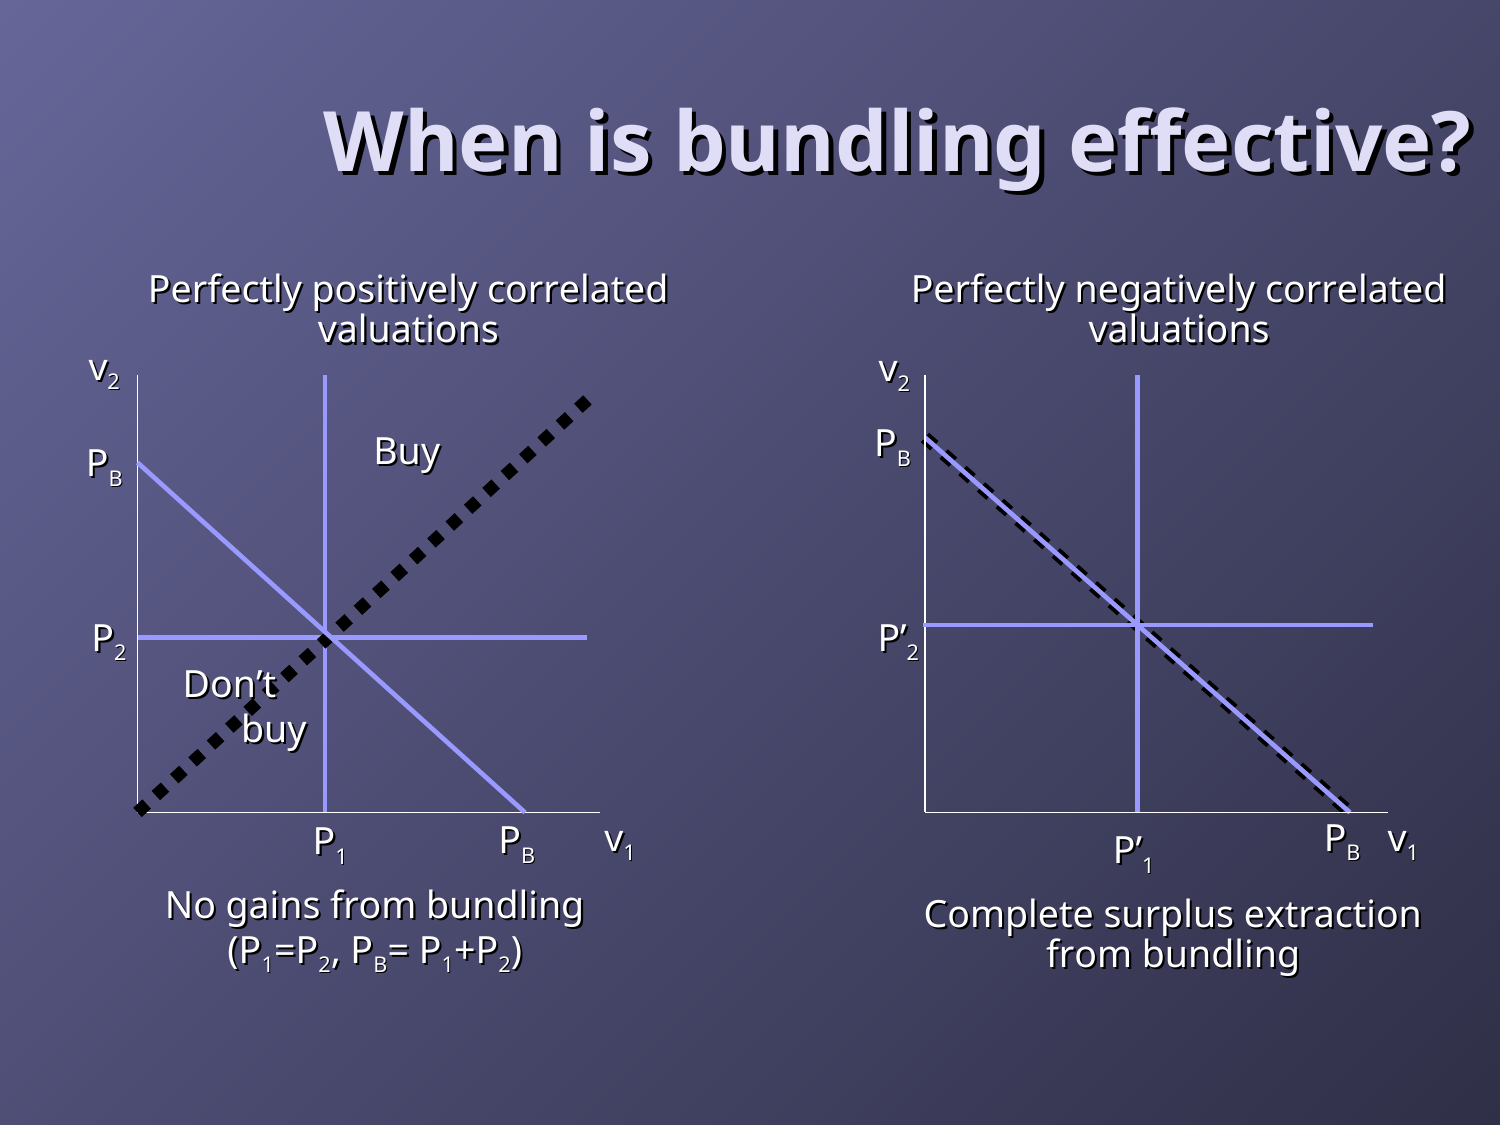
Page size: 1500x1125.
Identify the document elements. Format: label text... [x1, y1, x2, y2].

text_box PB [1308, 813, 1372, 869]
text_box v1 [589, 806, 651, 869]
text_box Perfectly positively correlated valuations [133, 262, 685, 359]
title When is bundling effective? [137, 45, 1488, 233]
text_box No gains from bundling (P1=P2, PB= P1+P2) [150, 878, 600, 981]
text_box PB [483, 808, 551, 876]
text_box Buy [358, 419, 456, 480]
text_box P2 [138, 606, 142, 669]
text_box v2 [73, 335, 135, 397]
text_box Complete surplus extraction from bundling [908, 887, 1438, 984]
text_box P2 [76, 606, 137, 669]
text_box P1 [297, 813, 363, 872]
text_box P’2 [862, 606, 935, 669]
text_box Perfectly negatively correlated valuations [896, 262, 1463, 359]
text_box P’1 [1098, 819, 1170, 881]
text_box PB [71, 431, 138, 499]
text_box PB [1308, 806, 1372, 812]
text_box Don’t buy [167, 652, 322, 758]
text_box v1 [1372, 806, 1435, 869]
text_box PB [859, 412, 924, 474]
text_box v2 [863, 337, 926, 399]
